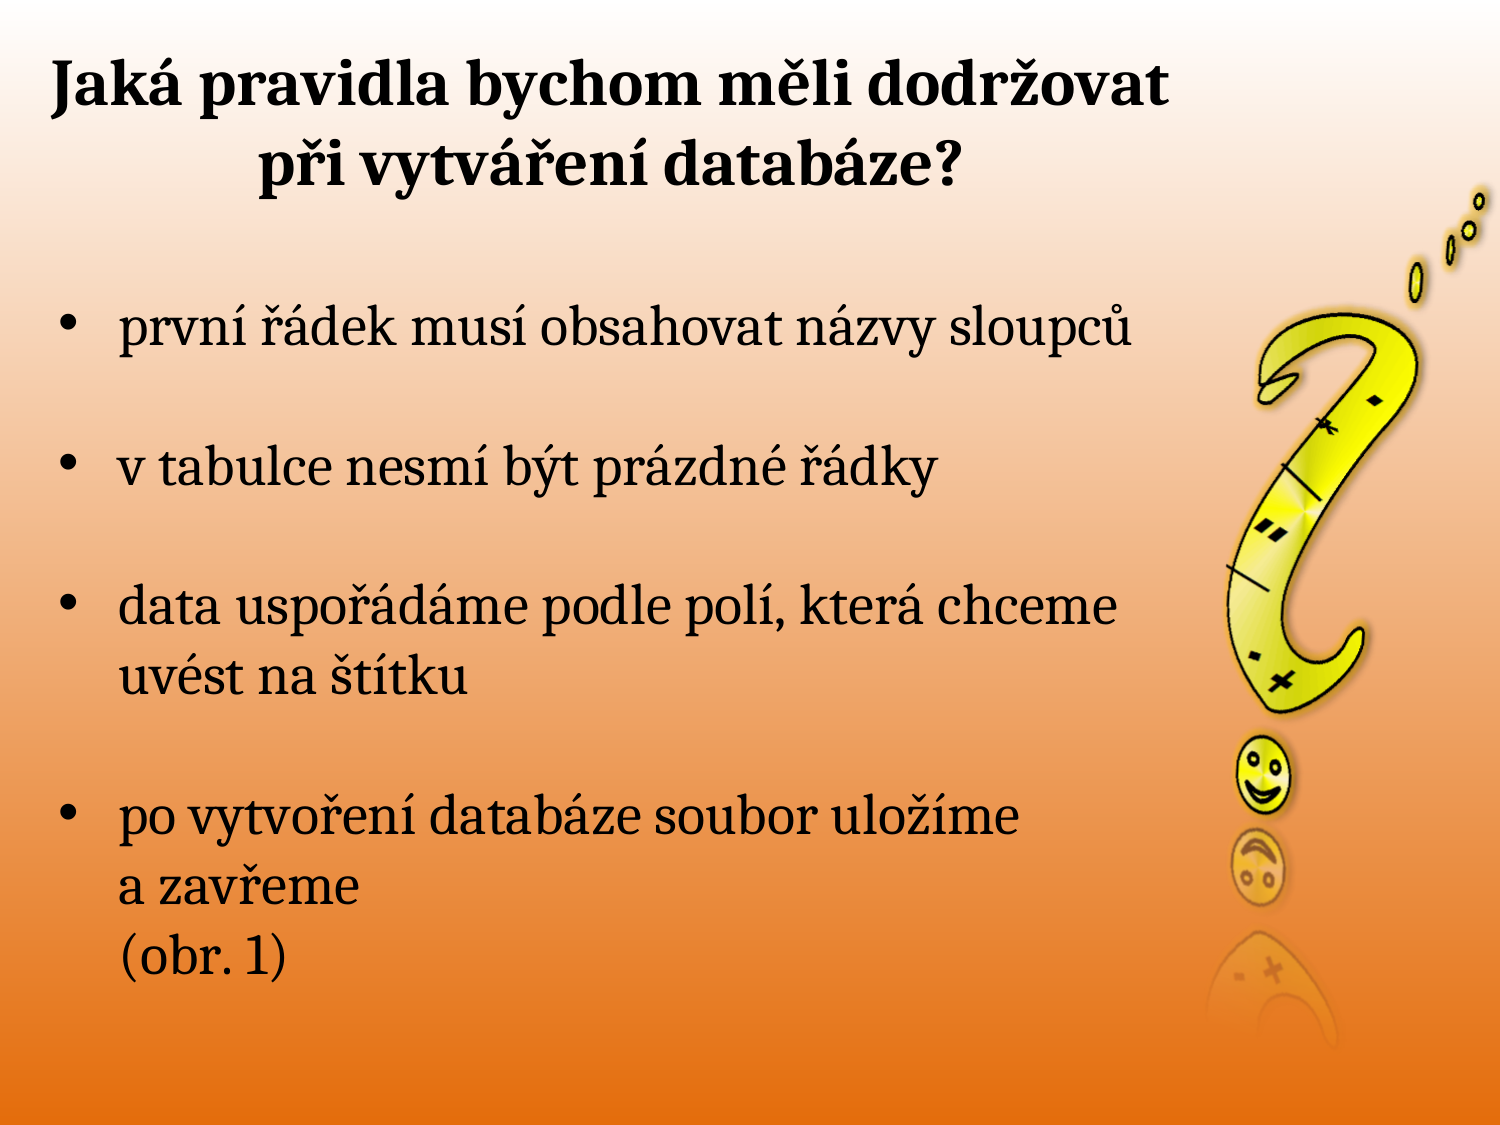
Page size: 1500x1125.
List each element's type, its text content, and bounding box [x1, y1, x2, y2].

text_box první řádek musí obsahovat názvy sloupců v tabulce nesmí být prázdné řádky data uspořádáme podle polí, která chceme uvést na štítku po vytvoření databáze soubor uložíme a zavřeme (obr. 1) [0, 278, 1199, 1065]
picture [1171, 160, 1500, 1125]
text_box Jaká pravidla bychom měli dodržovat při vytváření databáze? [0, 30, 1223, 207]
